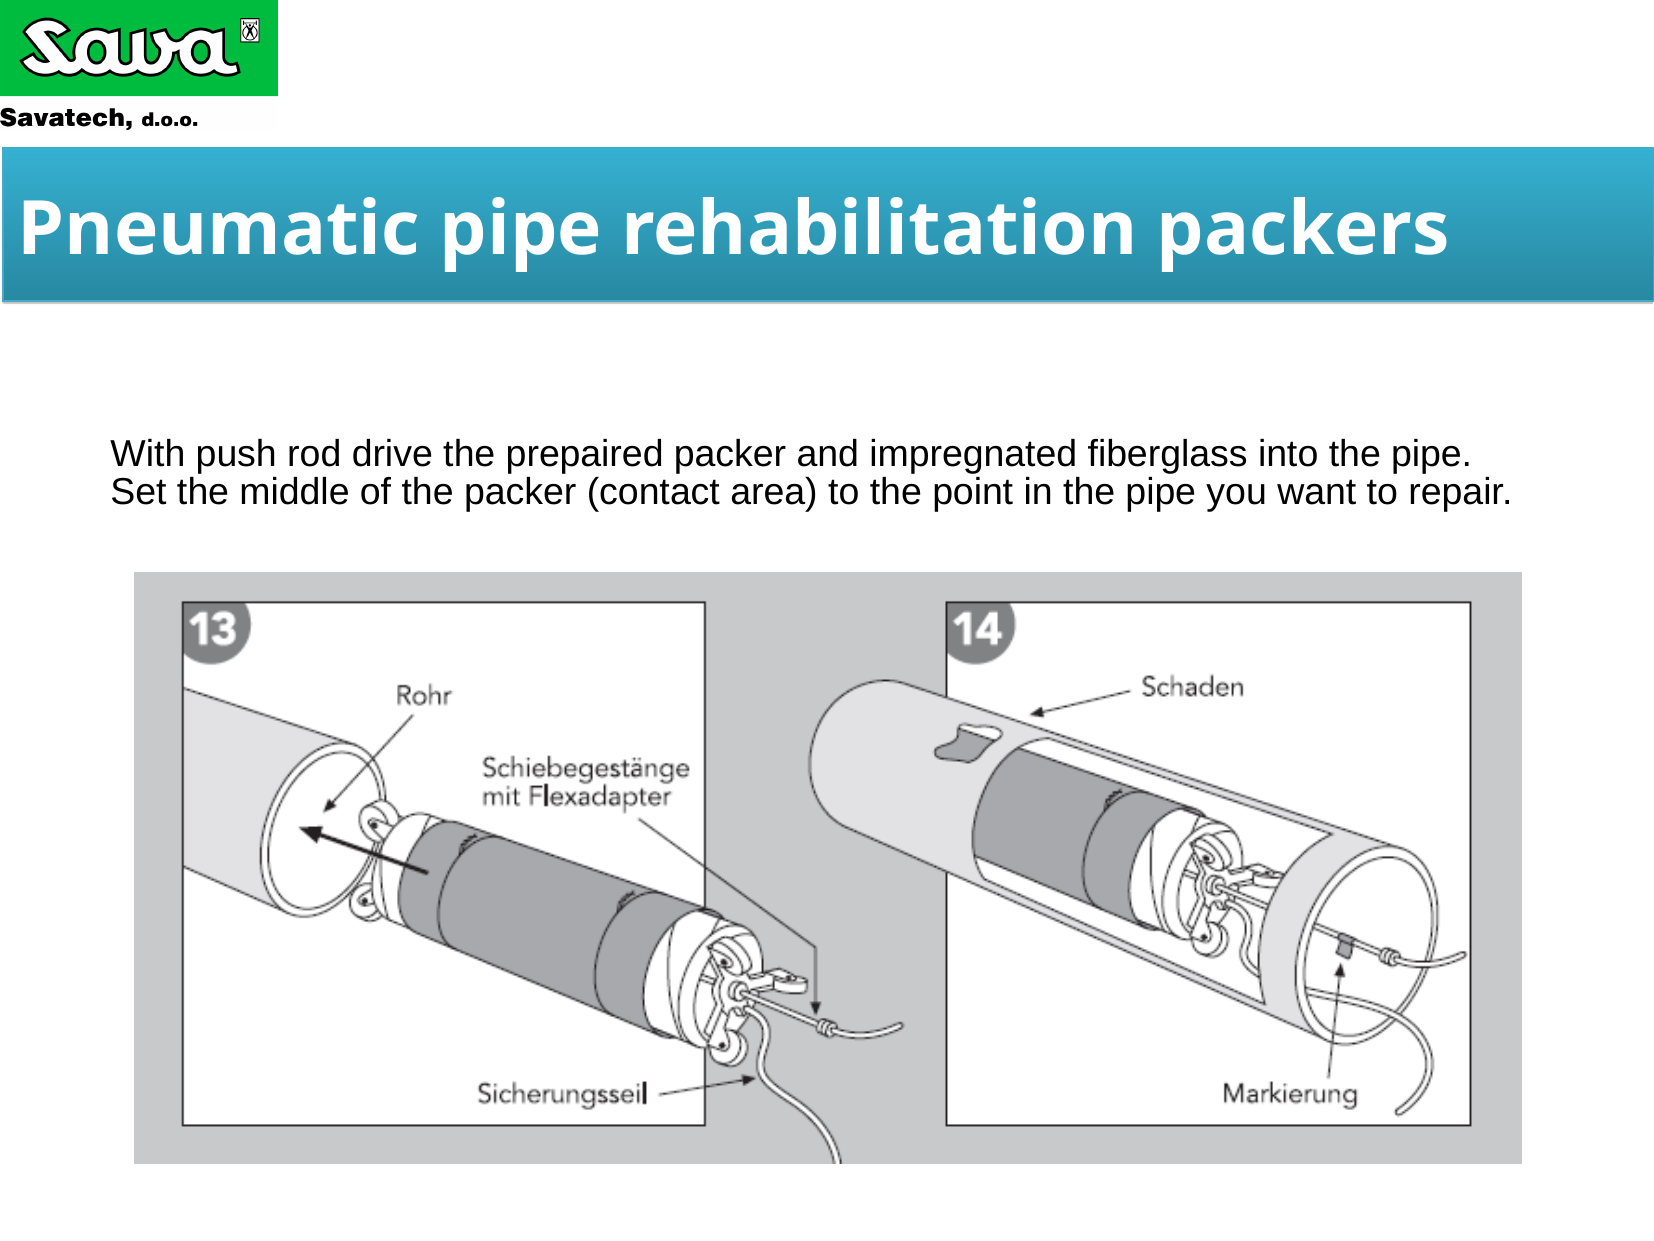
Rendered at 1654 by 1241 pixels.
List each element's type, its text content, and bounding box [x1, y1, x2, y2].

picture [0, 0, 278, 130]
picture [134, 572, 1522, 1164]
text_box Pneumatic pipe rehabilitation packers [3, 148, 1654, 301]
text_box With push rod drive the prepaired packer and impregnated fiberglass into the pipe. Set the middle of the packer (contact area) to the point in the pipe you want to repair. [44, 383, 1580, 561]
